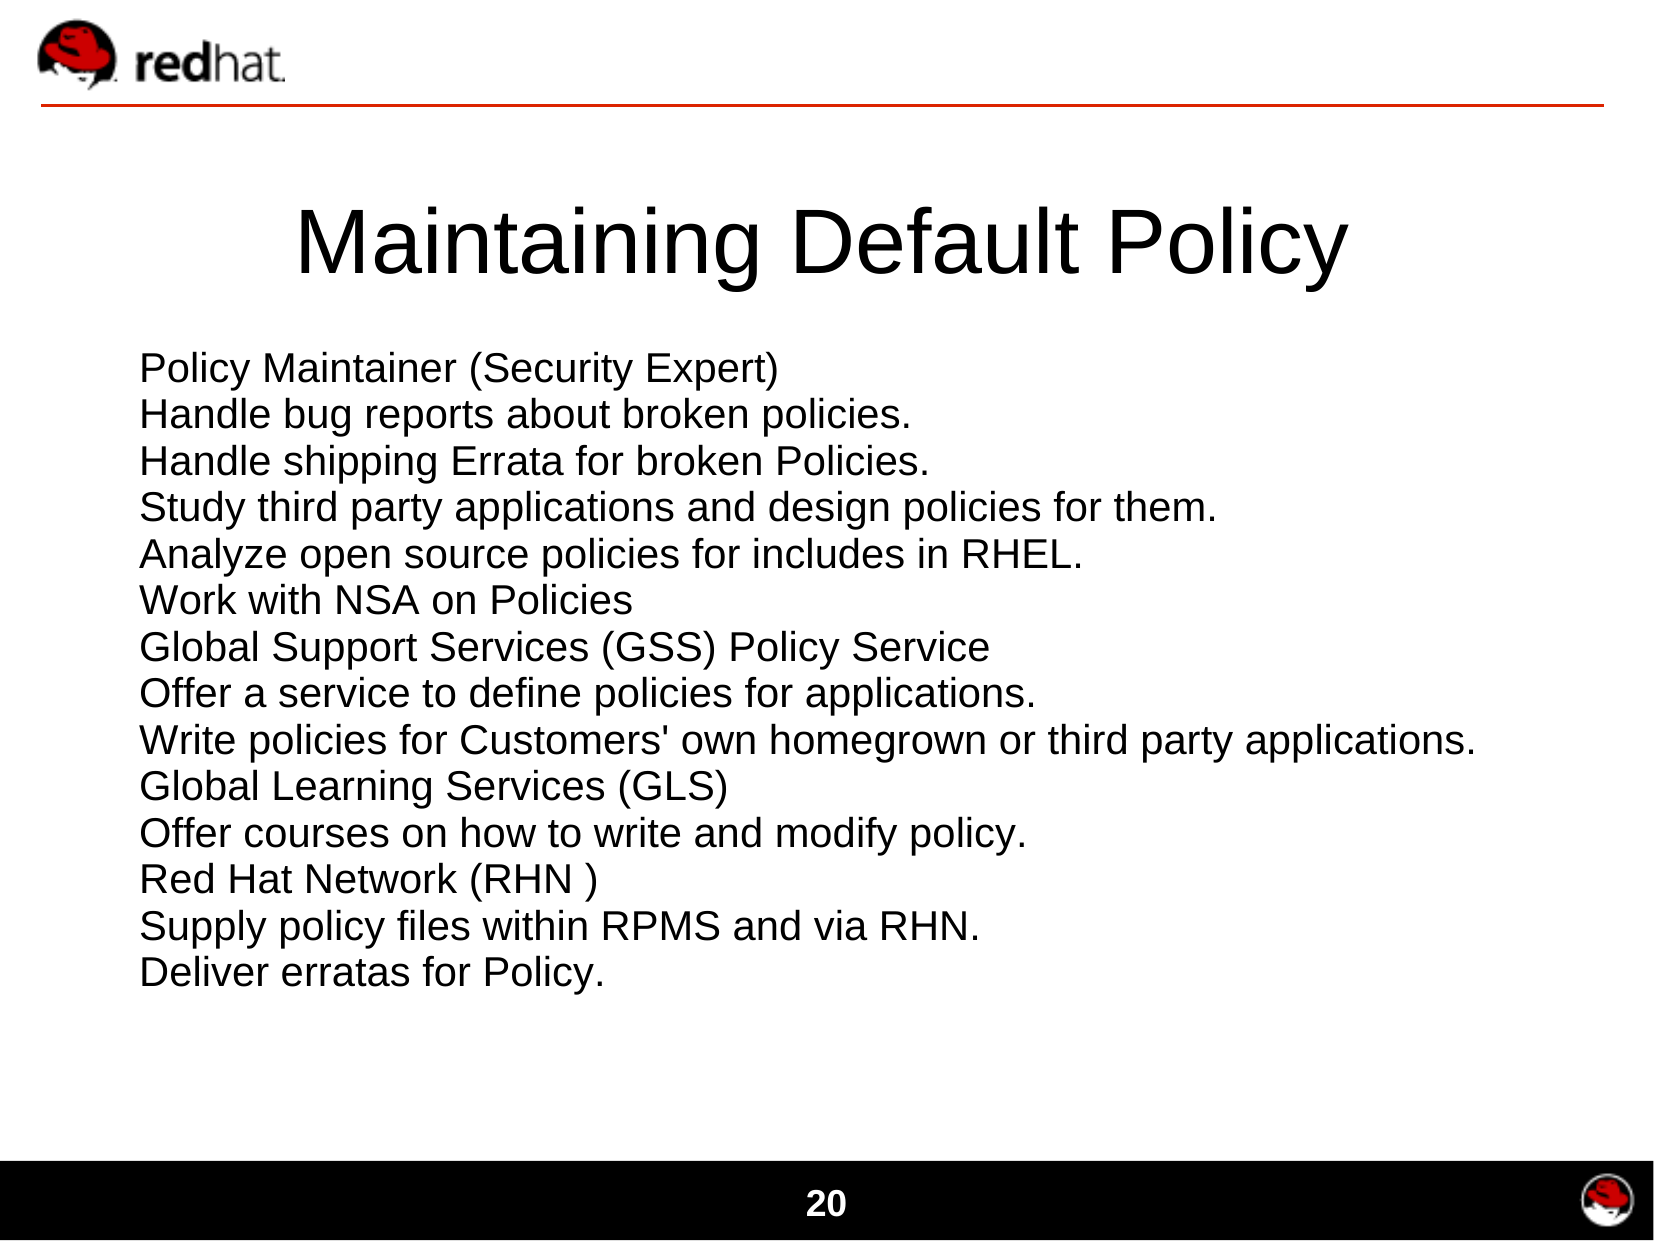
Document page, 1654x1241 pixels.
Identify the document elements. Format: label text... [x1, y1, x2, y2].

list Policy Maintainer (Security Expert) Handle bug reports about broken policies. Handle shipping Errata for broken Policies. Study third party applications and design policies for them. Analyze open source policies for includes in RHEL. Work with NSA on Policies Global Support Services (GSS) Policy Service Offer a service to define policies for applications. Write policies for Customers' own homegrown or third party applications. Global Learning Services (GLS) Offer courses on how to write and modify policy. Red Hat Network (RHN ) Supply policy files within RPMS and via RHN. Deliver erratas for Policy. [121, 344, 1534, 1213]
title Maintaining Default Policy [117, 137, 1530, 346]
picture [1576, 1170, 1639, 1233]
picture [36, 17, 285, 101]
